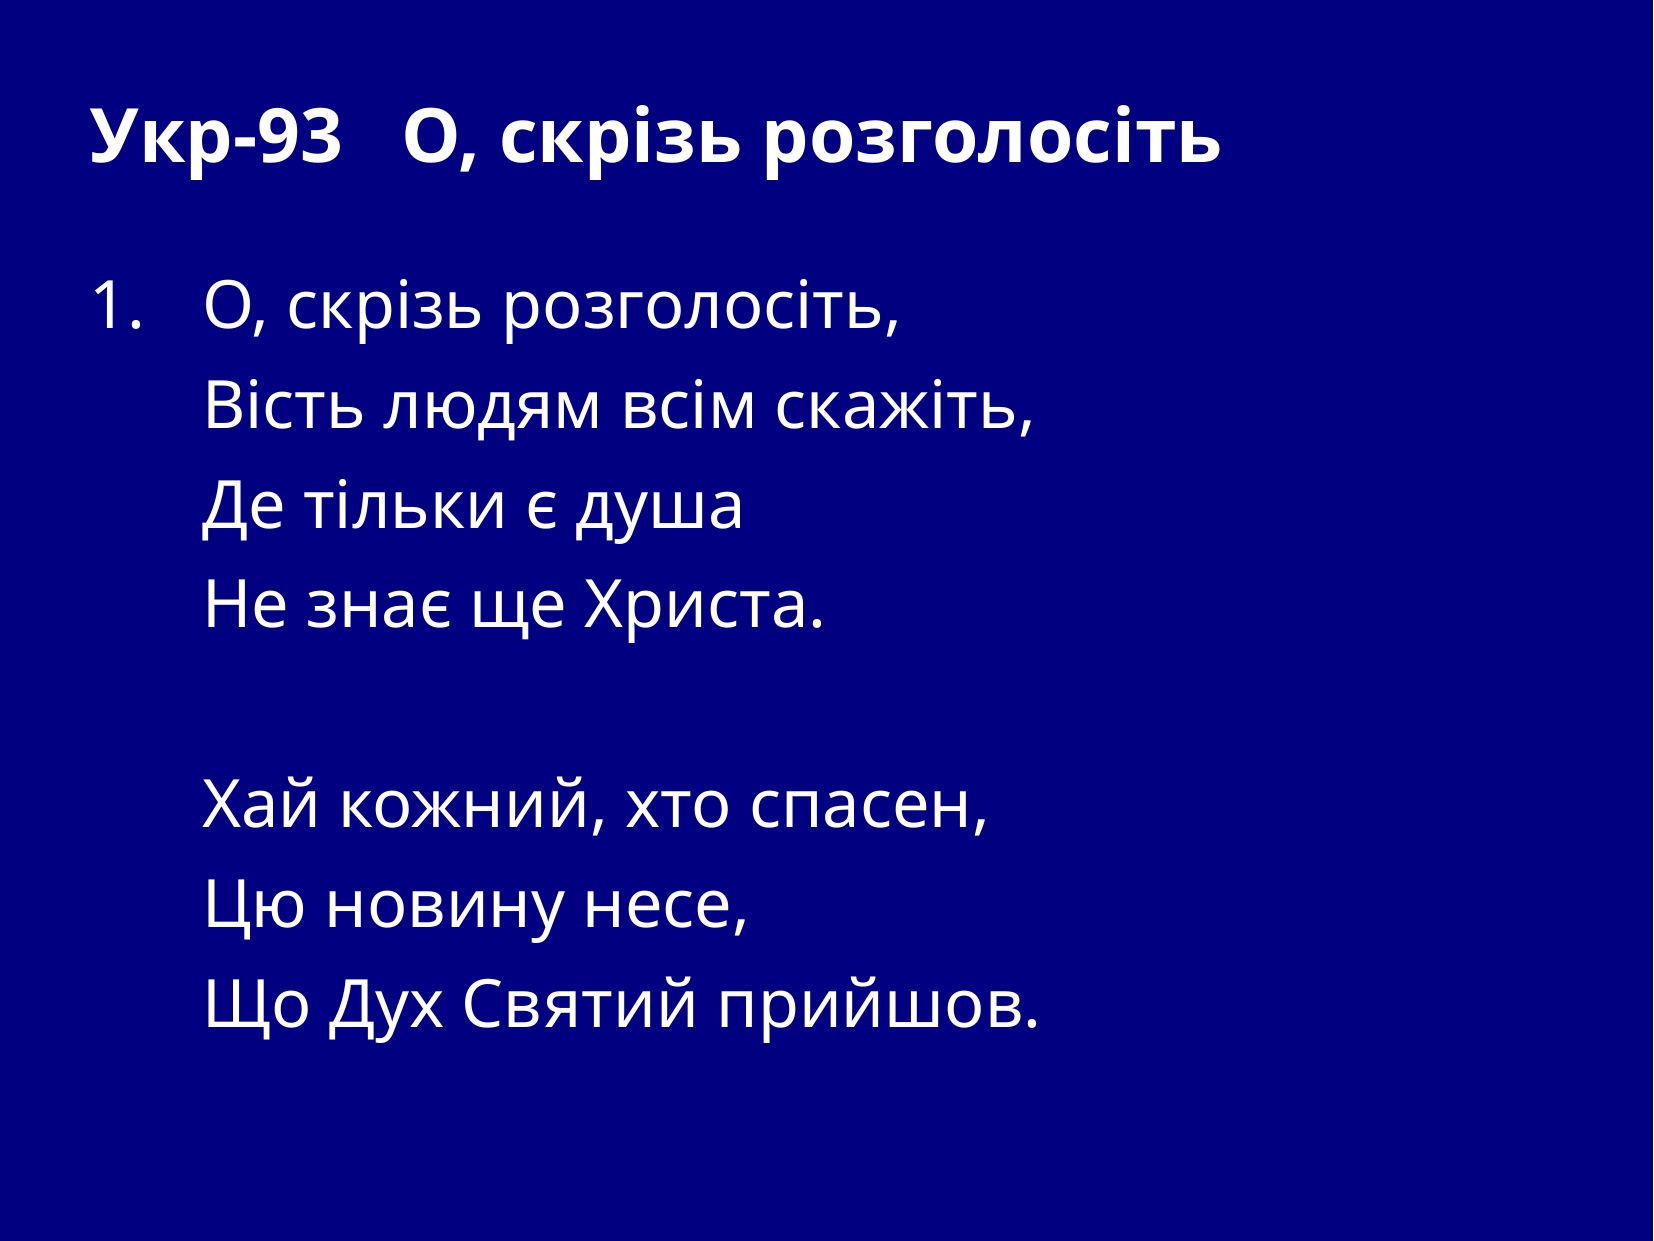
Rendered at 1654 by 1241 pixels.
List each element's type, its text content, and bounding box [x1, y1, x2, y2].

text_box 1. О, скрізь розголосіть, Вість людям всім скажіть, Де тільки є душа Не знає ще Христа. Хай кожний, хто спасен, Цю новину несе, Що Дух Святий прийшов. [75, 188, 1576, 1163]
text_box Укр-93 О, скрізь розголосіть [75, 75, 1576, 188]
